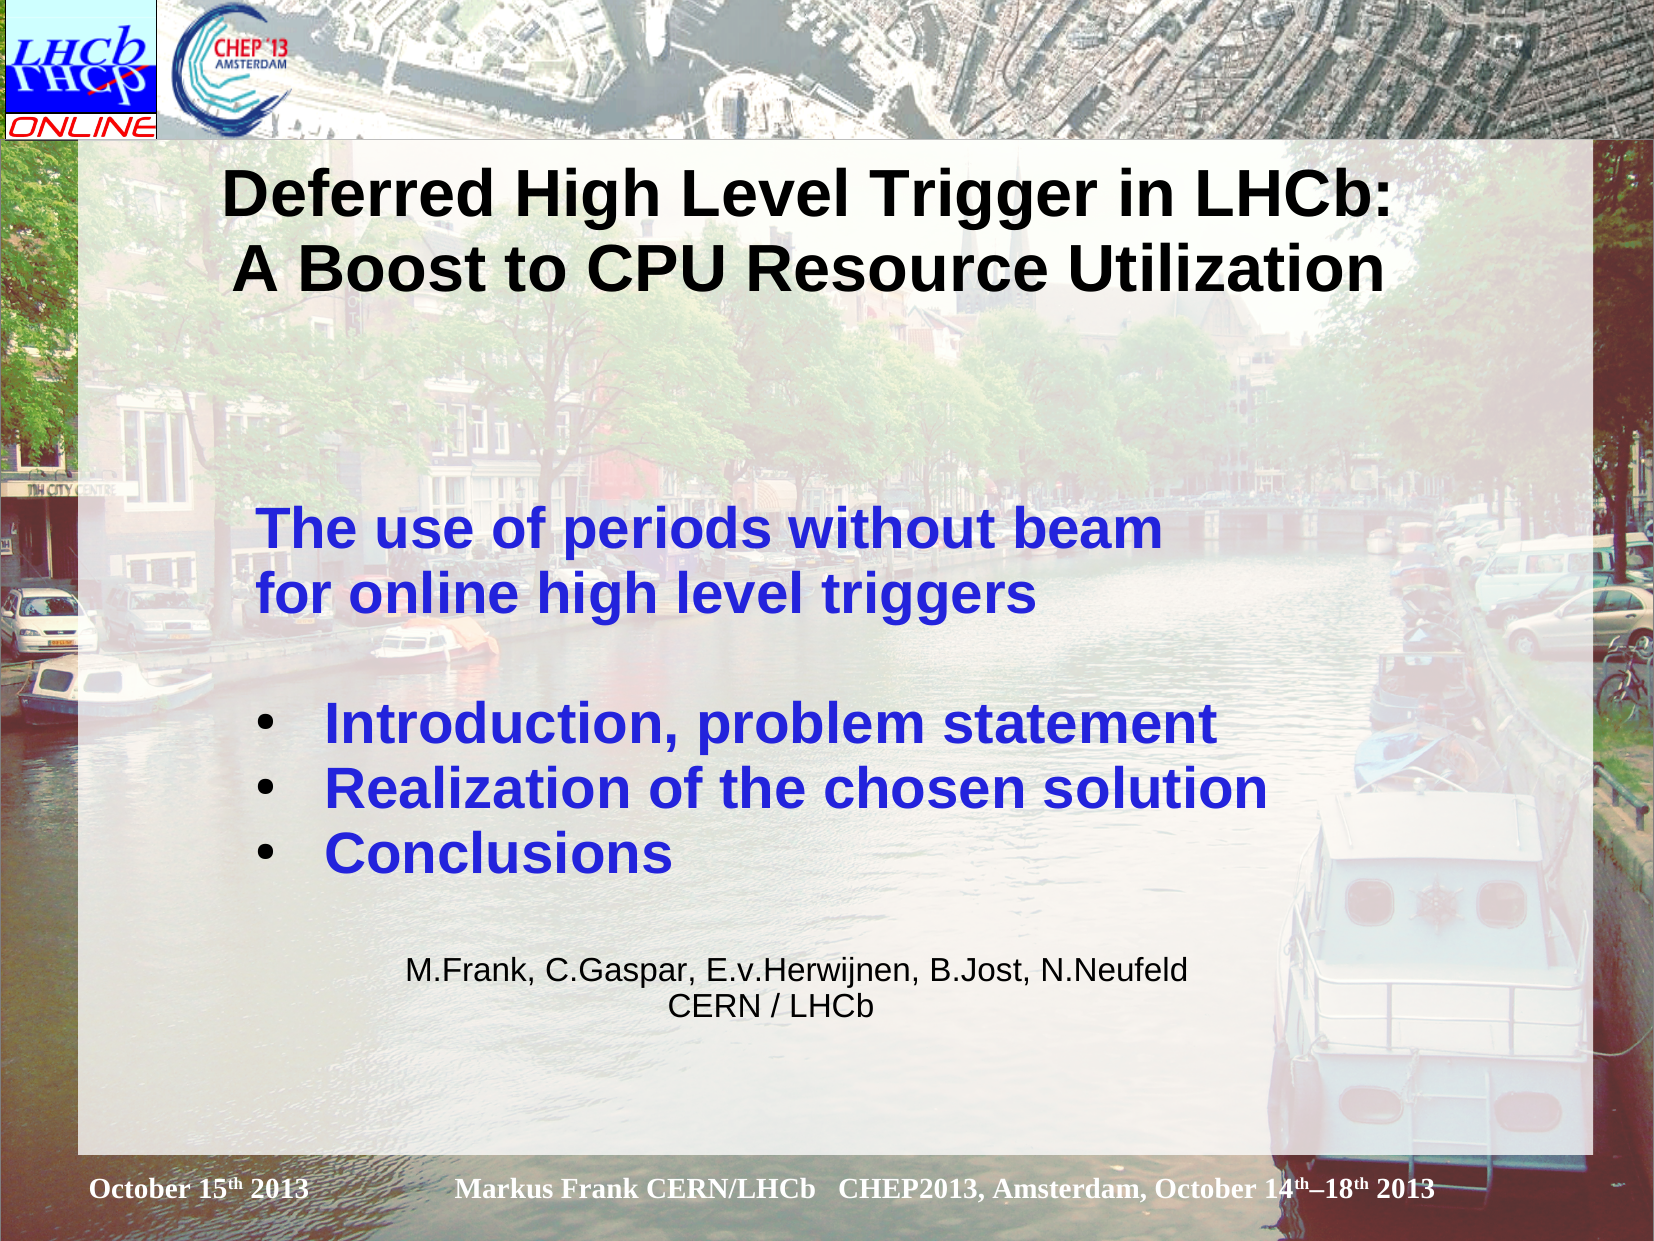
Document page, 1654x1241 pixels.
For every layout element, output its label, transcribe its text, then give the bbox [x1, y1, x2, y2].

picture [157, 0, 1654, 139]
picture [6, 0, 156, 112]
picture [6, 114, 156, 139]
subtitle The use of periods without beam for online high level triggers Introduction, problem statement Realization of the chosen solution Conclusions M.Frank, C.Gaspar, E.v.Herwijnen, B.Jost, N.Neufeld CERN / LHCb [255, 390, 1531, 1066]
title Deferred High Level Trigger in LHCb: A Boost to CPU Resource Utilization [82, 126, 1536, 336]
picture [0, 0, 5, 139]
